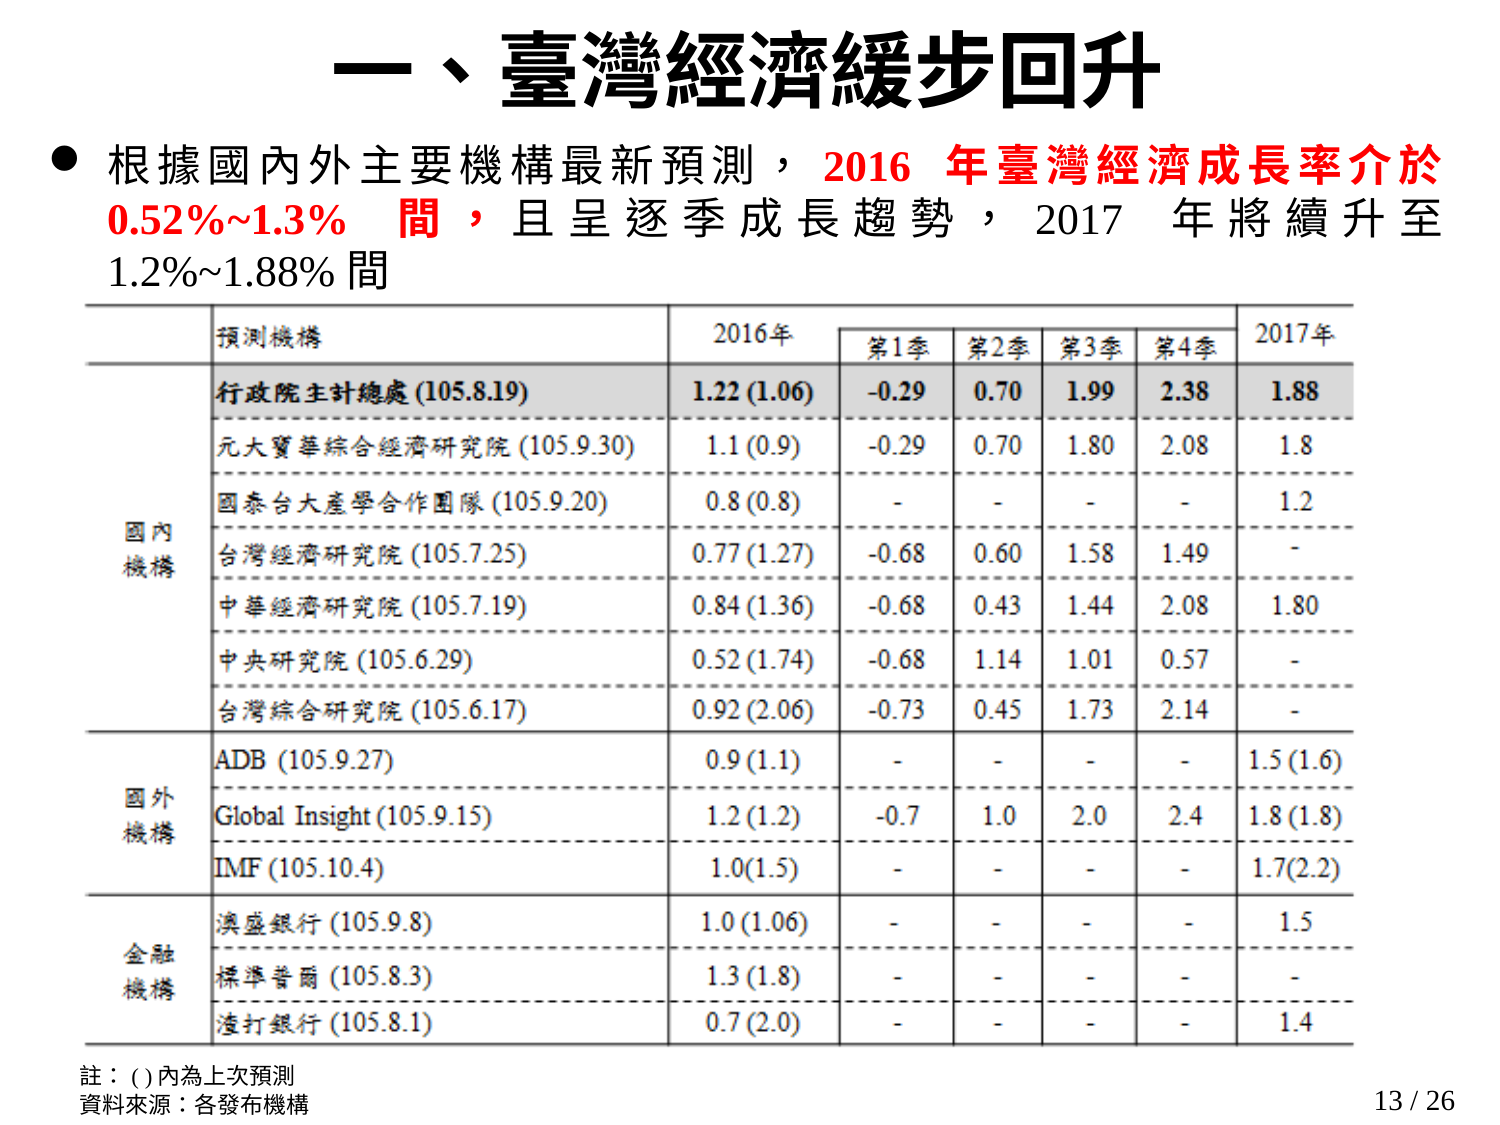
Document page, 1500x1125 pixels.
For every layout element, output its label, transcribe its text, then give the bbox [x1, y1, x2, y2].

text_box 一、臺灣經濟緩步回升 [0, 3, 1500, 134]
text_box 註：( )內為上次預測 資料來源：各發布機構 [64, 1052, 625, 1125]
picture [70, 291, 1383, 1053]
text_box 根據國內外主要機構最新預測，2016 年臺灣經濟成長率介於 0.52%~1.3% 間，且呈逐季成長趨勢，2017 年將續升至 1.2%~1.88%間 [13, 134, 1463, 268]
